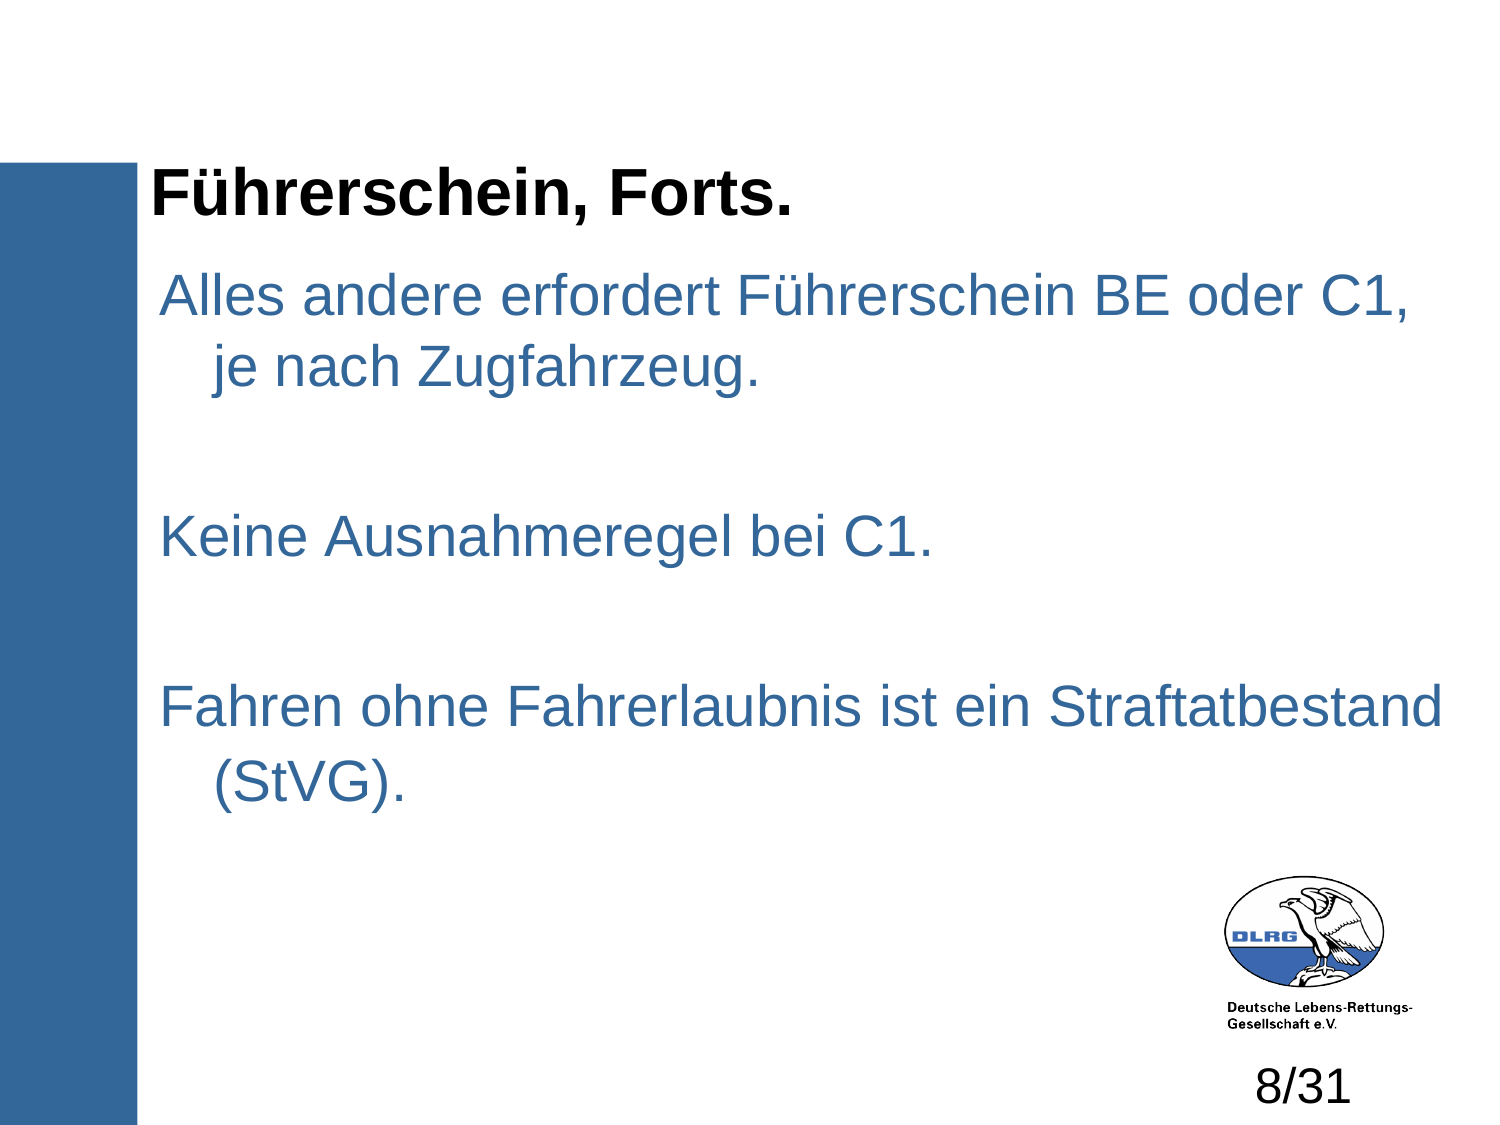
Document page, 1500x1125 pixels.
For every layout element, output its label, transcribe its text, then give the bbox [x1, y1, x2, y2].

title Führerschein, Forts. [150, 100, 1423, 286]
picture [1224, 874, 1413, 1030]
text_box 8/31 [1240, 1062, 1368, 1125]
text_box Alles andere erfordert Führerschein BE oder C1, je nach Zugfahrzeug. Keine Ausnahmeregel bei C1. Fahren ohne Fahrerlaubnis ist ein Straftatbestand (StVG). [159, 255, 1460, 867]
